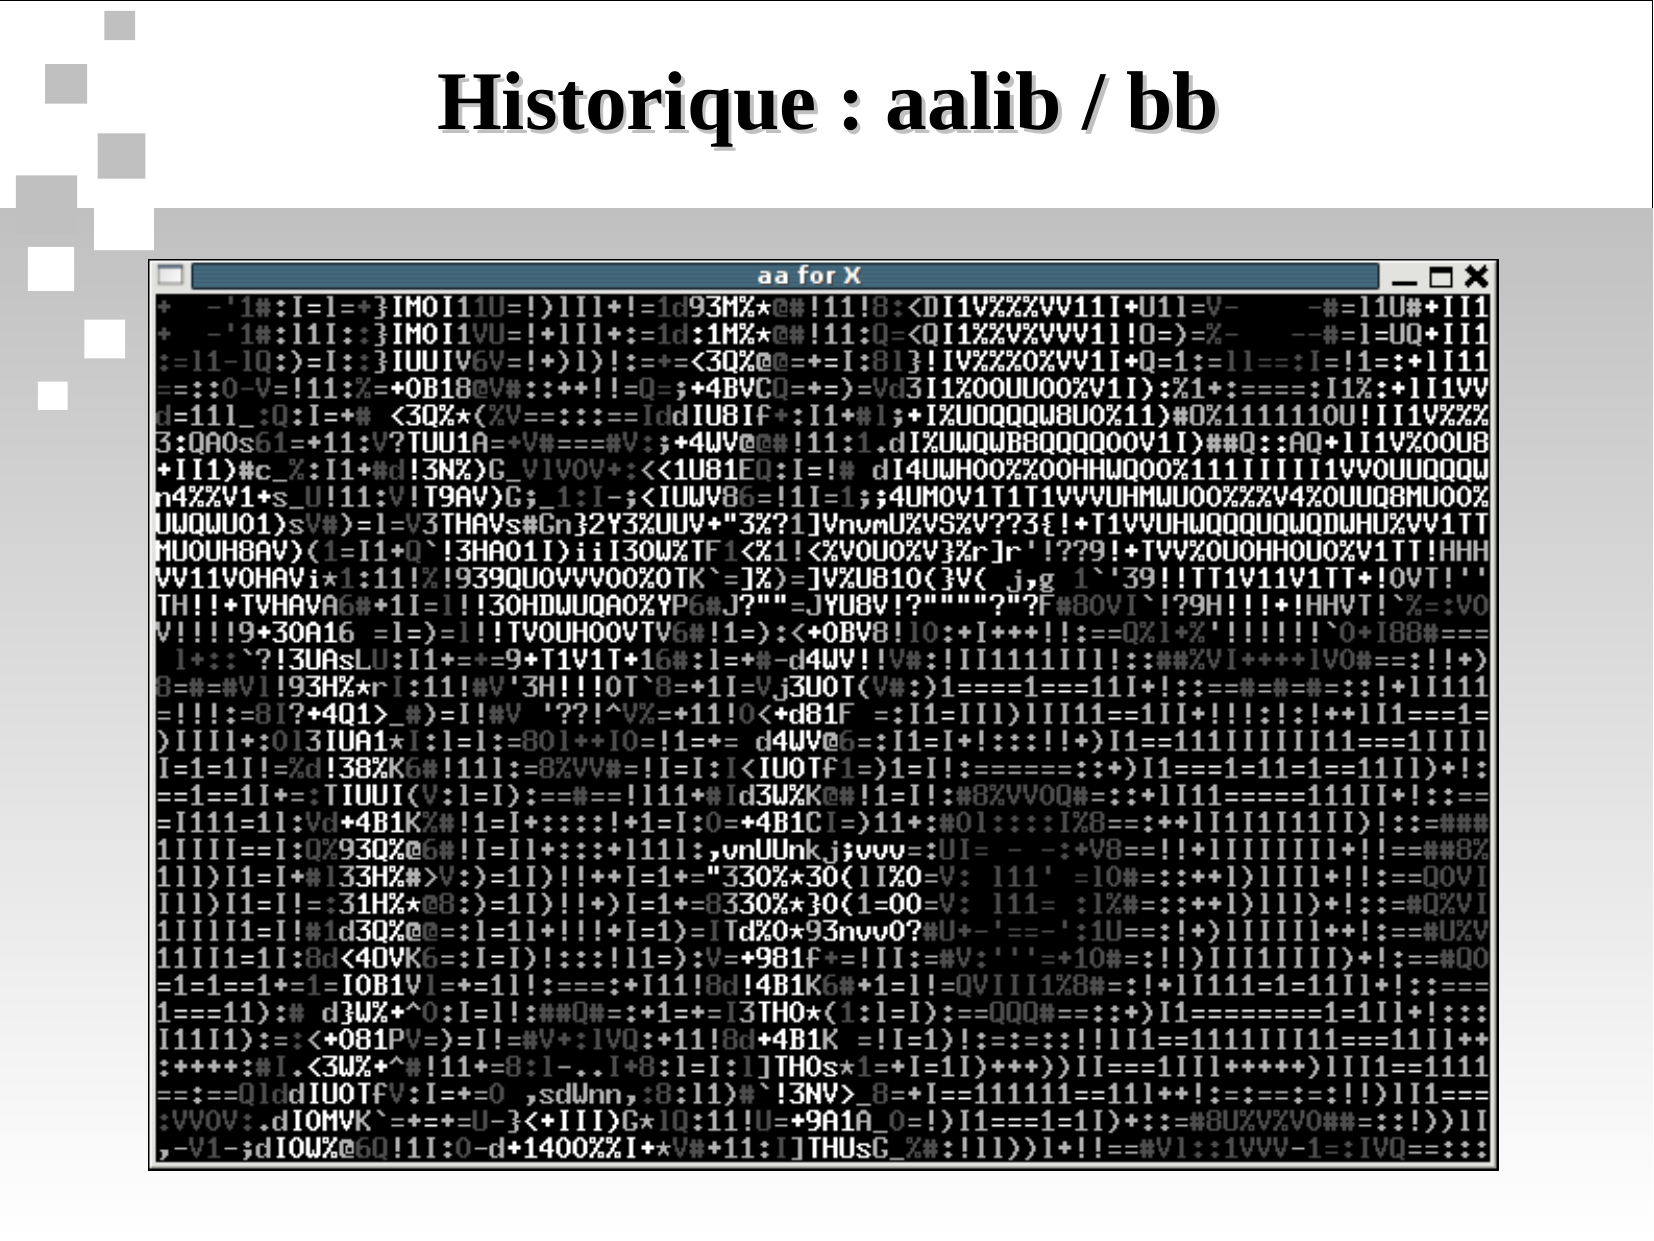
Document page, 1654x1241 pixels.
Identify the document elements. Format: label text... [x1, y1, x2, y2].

title Historique : aalib / bb [90, 0, 1567, 204]
picture [148, 259, 1499, 1171]
